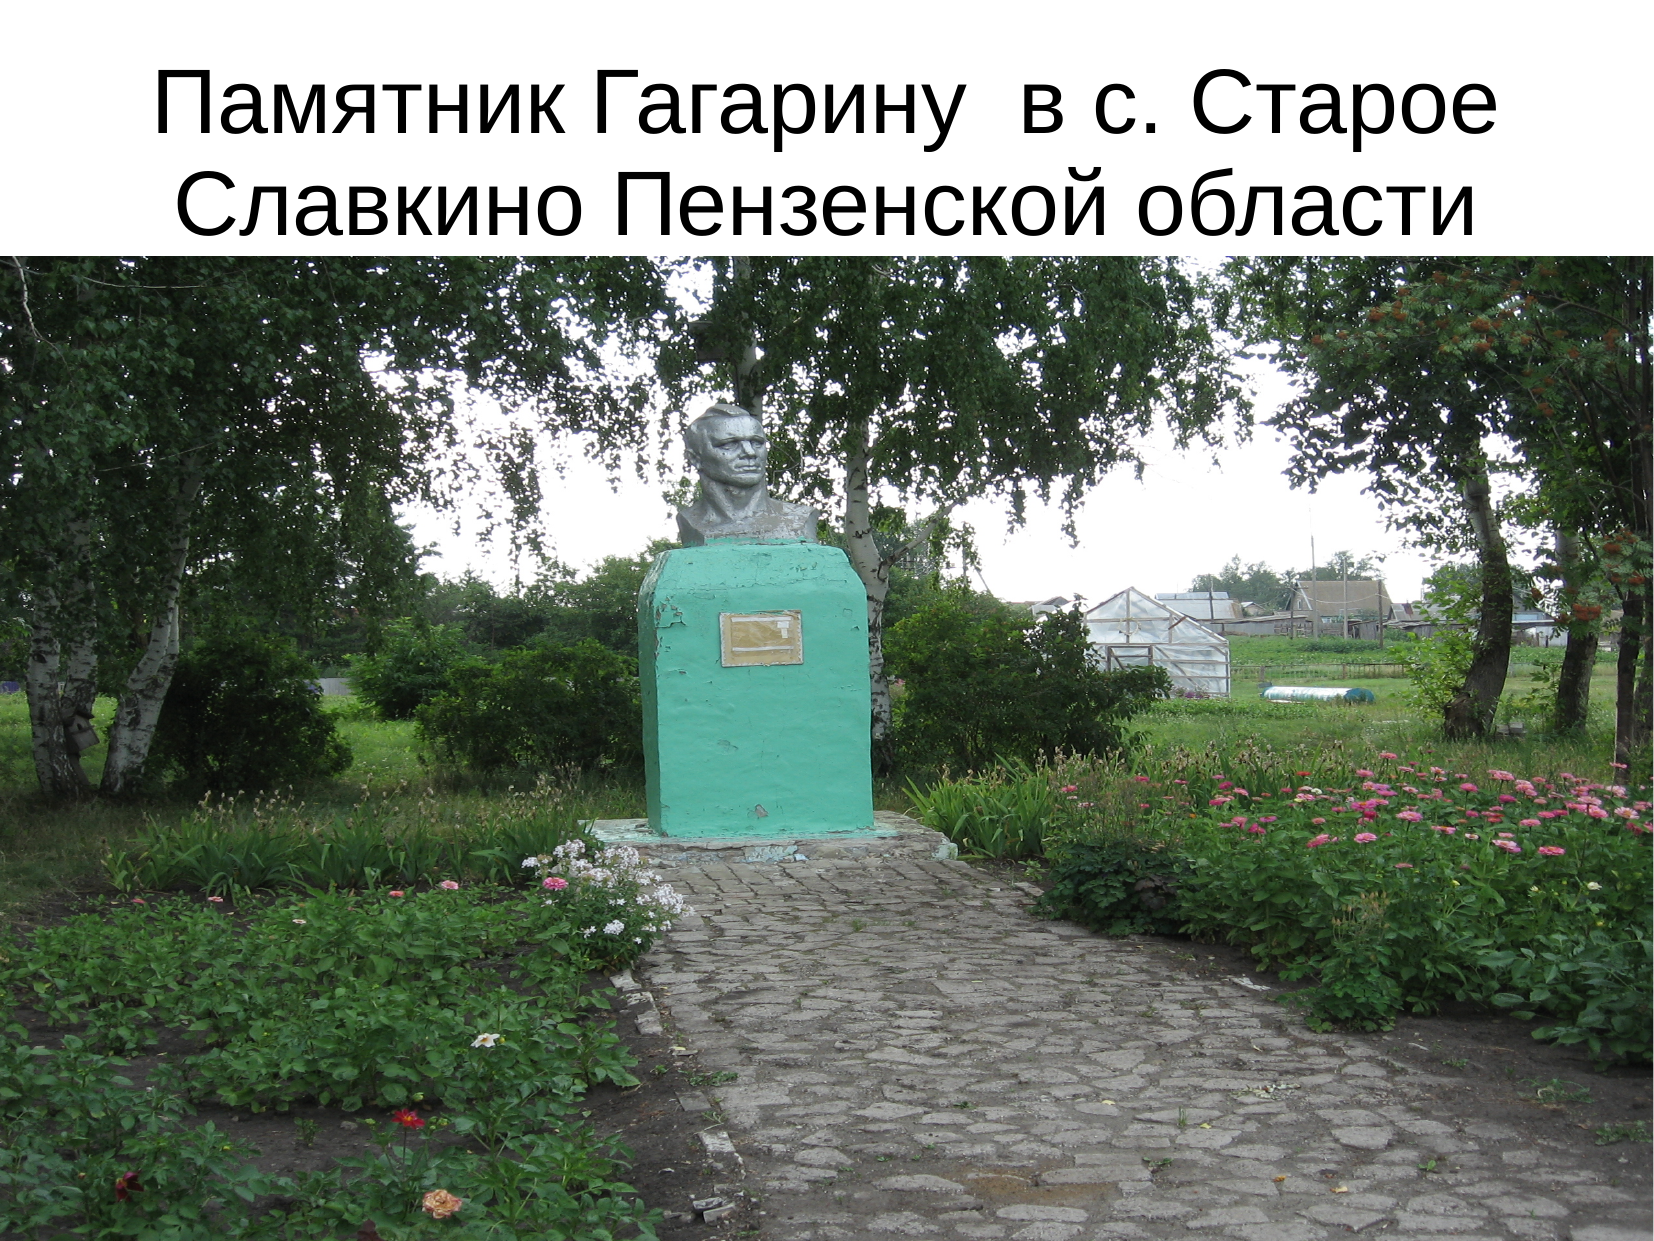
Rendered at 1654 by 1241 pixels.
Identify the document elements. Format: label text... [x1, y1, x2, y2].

title Памятник Гагарину в с. Старое Славкино Пензенской области [82, 49, 1571, 256]
picture [0, 256, 1654, 1241]
